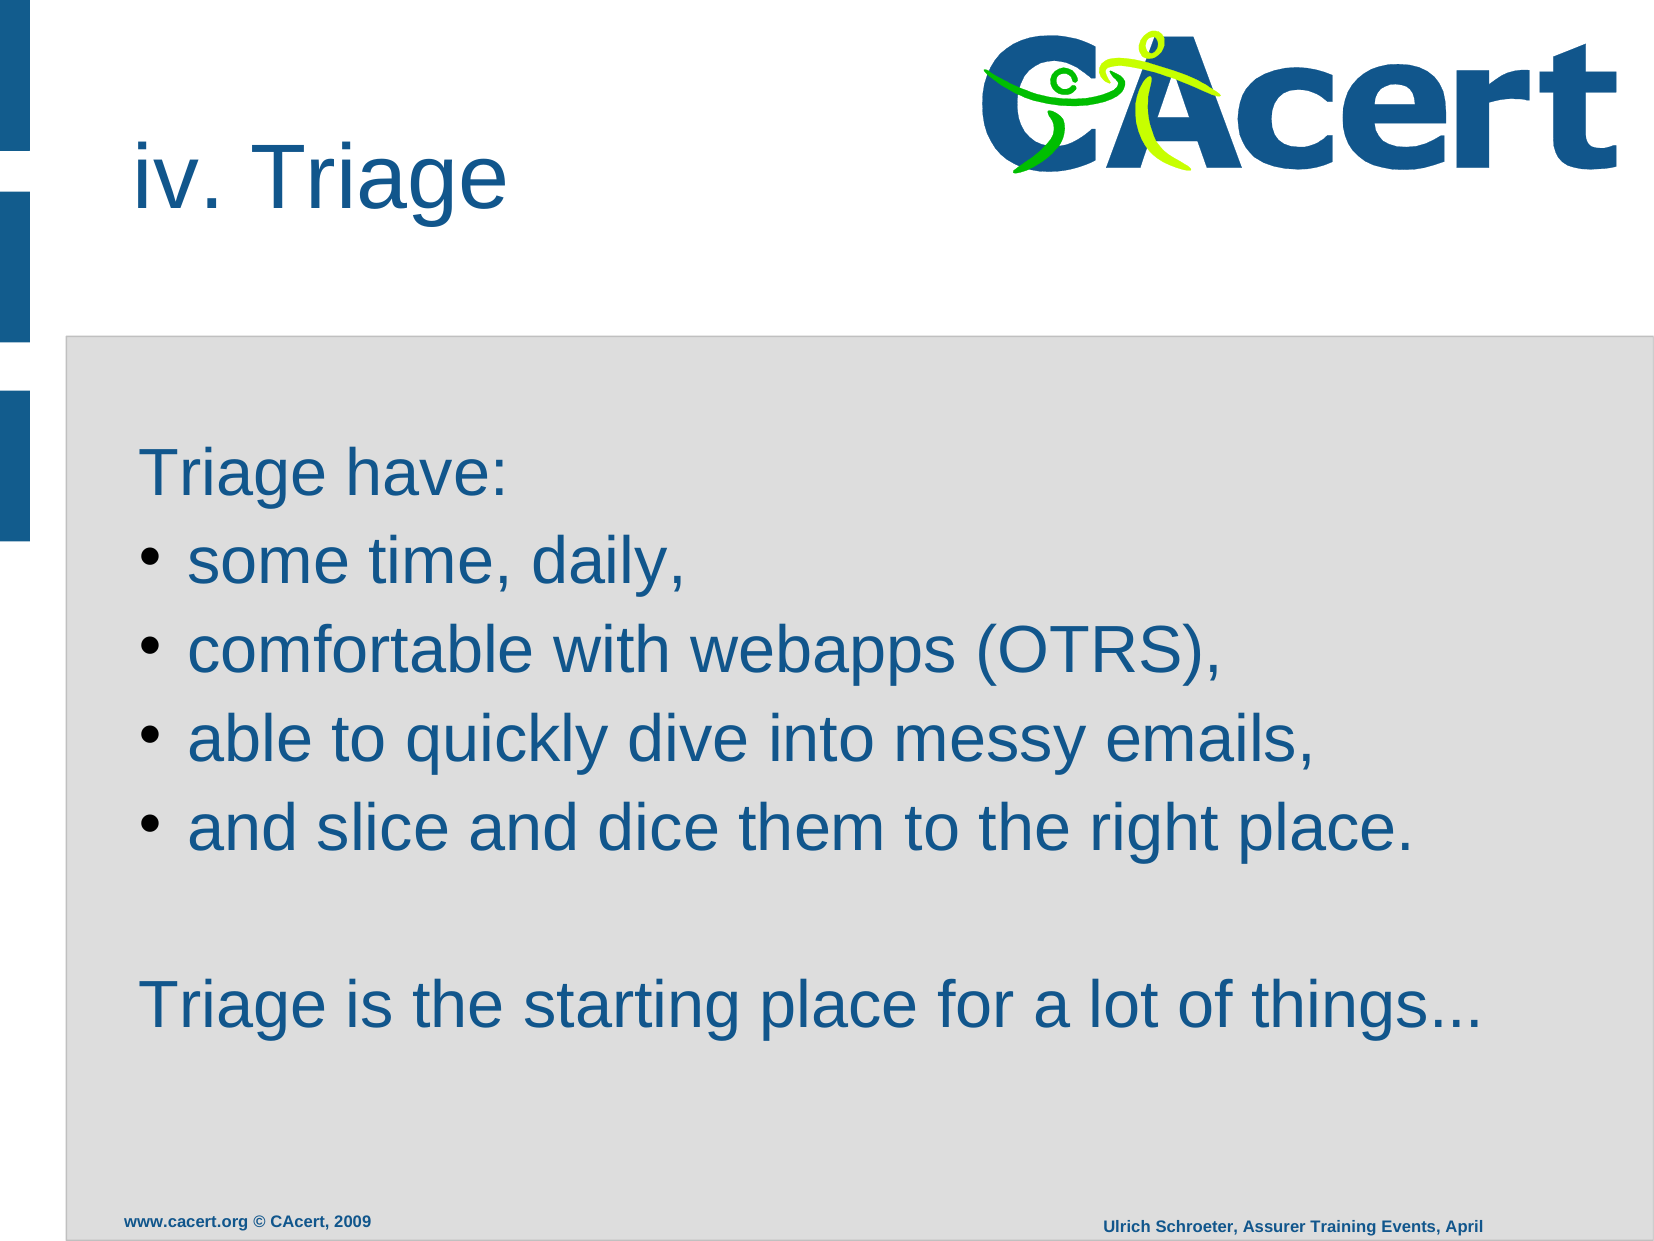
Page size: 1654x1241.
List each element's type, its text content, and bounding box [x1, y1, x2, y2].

text_box iv. Triage [118, 118, 515, 239]
text_box Triage have: some time, daily, comfortable with webapps (OTRS), able to quickly dive into messy emails, and slice and dice them to the right place. Triage is the starting place for a lot of things... [124, 413, 1603, 1050]
